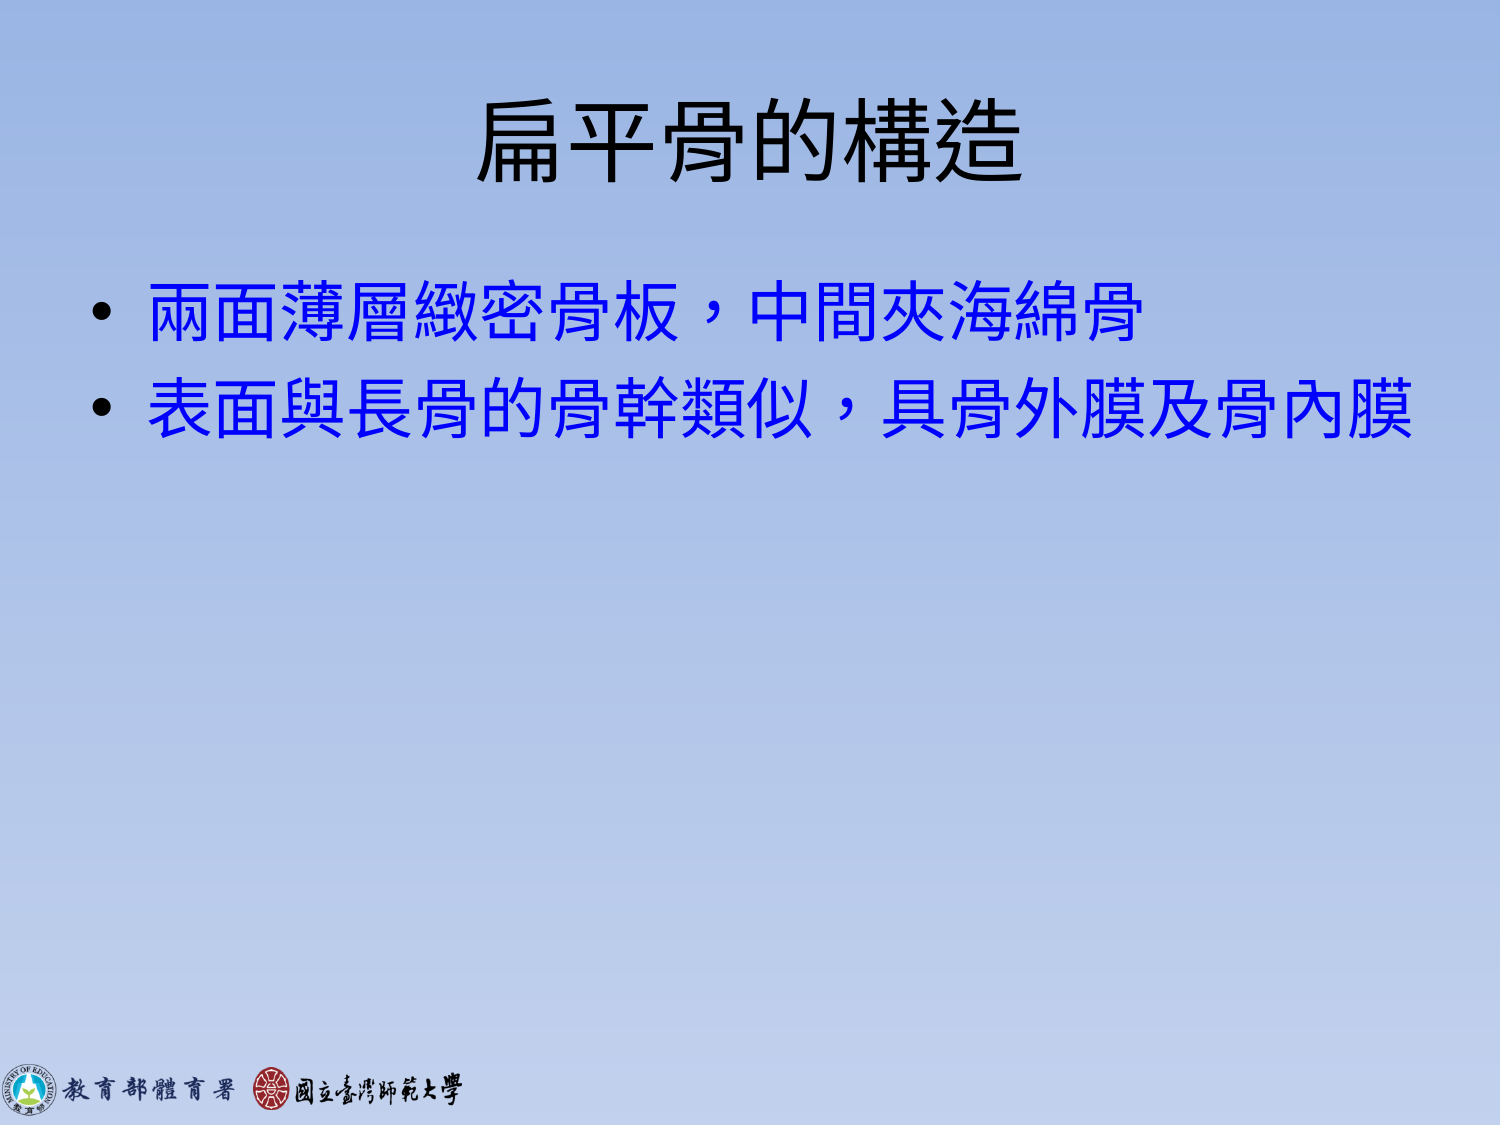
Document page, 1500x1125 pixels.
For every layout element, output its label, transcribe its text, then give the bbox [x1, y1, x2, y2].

title 扁平骨的構造 [75, 45, 1426, 233]
list 兩面薄層緻密骨板，中間夾海綿骨 表面與長骨的骨幹類似，具骨外膜及骨內膜 [75, 262, 1468, 1005]
